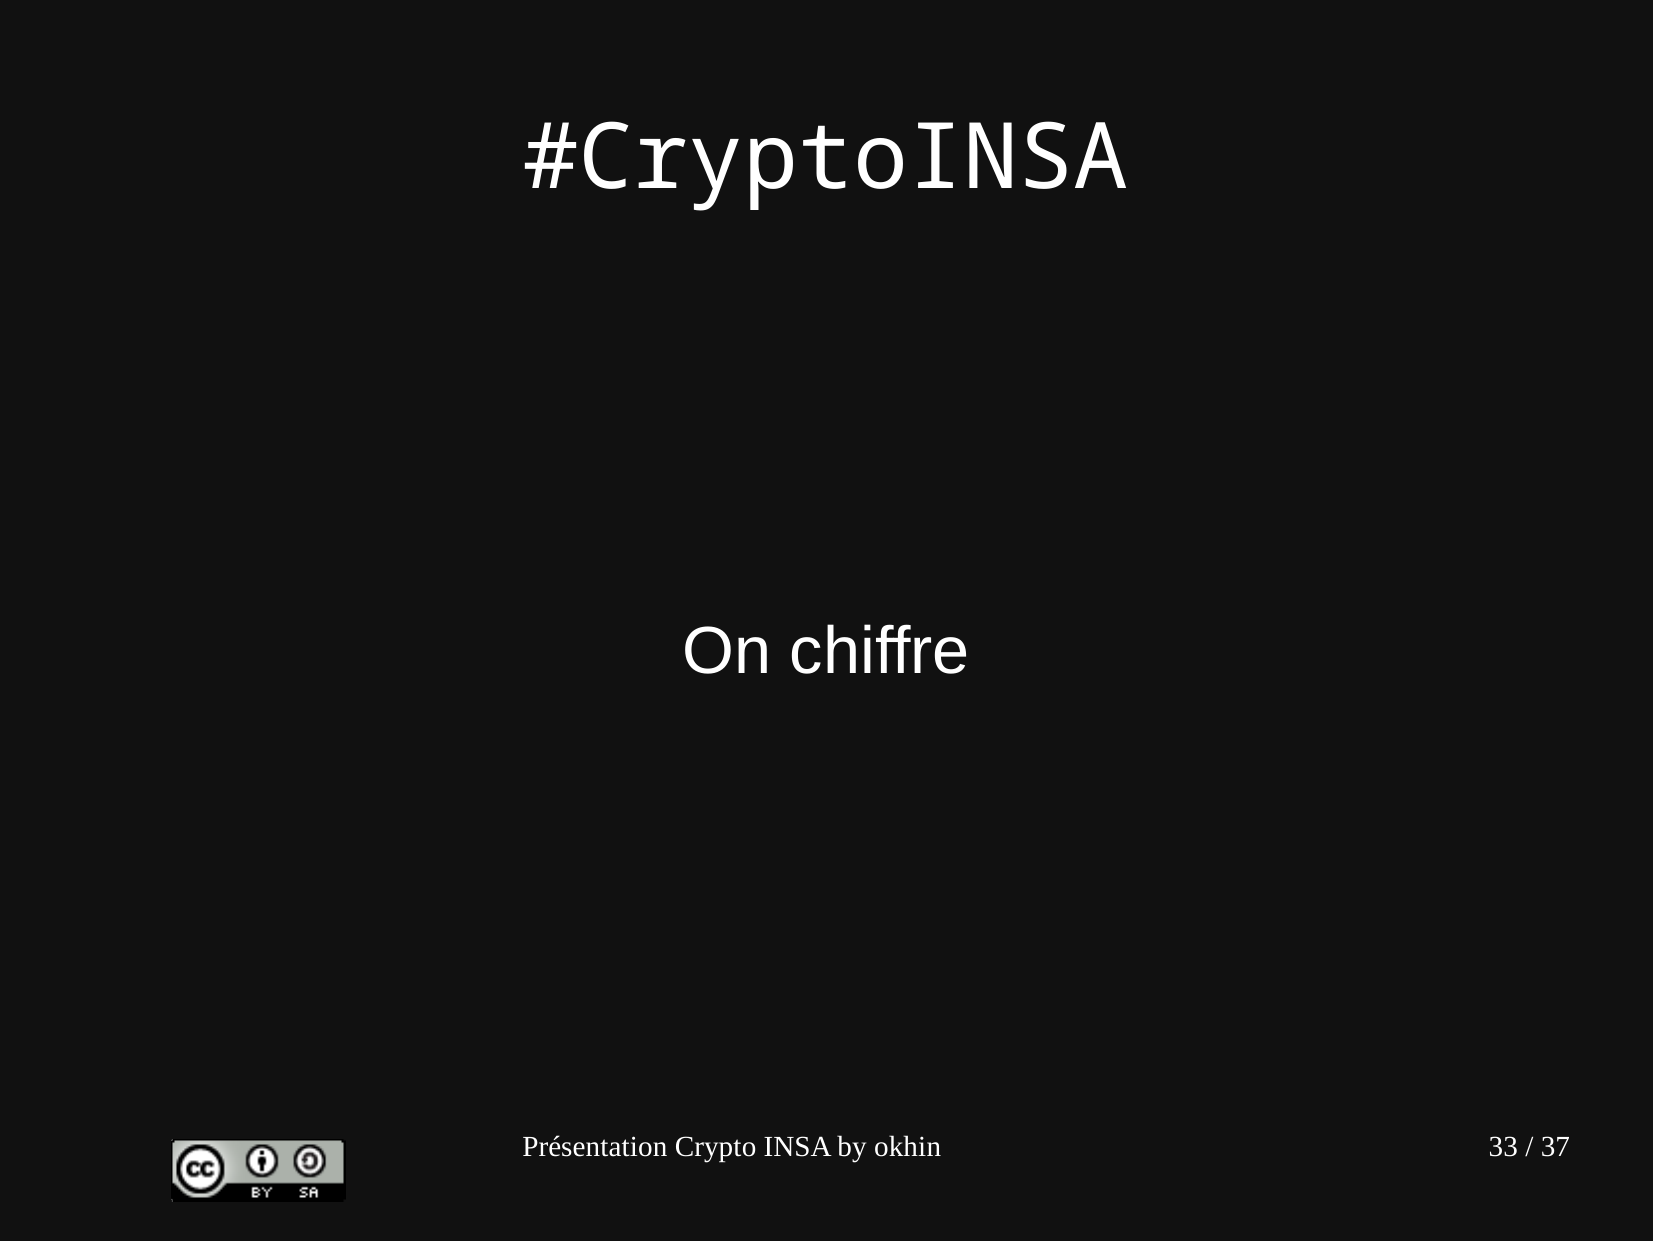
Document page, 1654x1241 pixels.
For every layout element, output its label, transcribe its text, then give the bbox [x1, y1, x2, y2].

title #CryptoINSA [82, 49, 1571, 257]
picture [171, 1139, 346, 1202]
subtitle On chiffre [82, 290, 1571, 1010]
